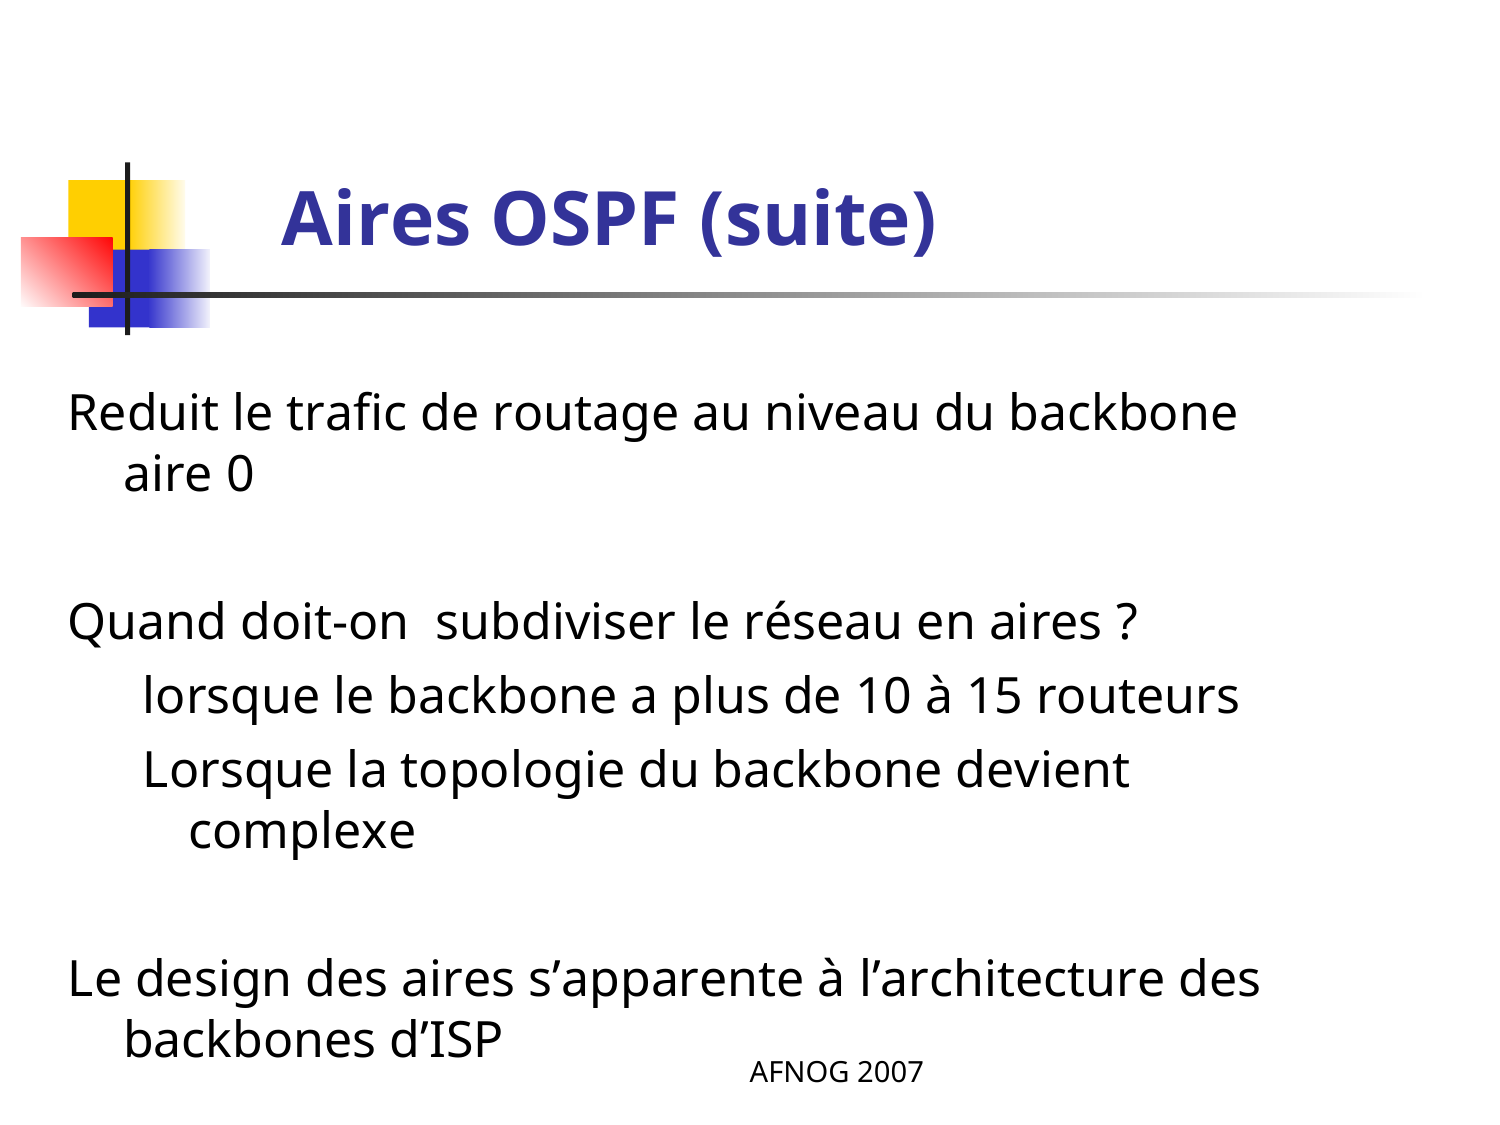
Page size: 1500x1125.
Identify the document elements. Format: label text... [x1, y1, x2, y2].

title Aires OSPF (suite) [188, 35, 1468, 276]
list Reduit le trafic de routage au niveau du backbone aire 0 Quand doit-on subdiviser le réseau en aires ? lorsque le backbone a plus de 10 à 15 routeurs Lorsque la topologie du backbone devient complexe Le design des aires s’apparente à l’architecture des backbones d’ISP [53, 373, 1329, 1070]
